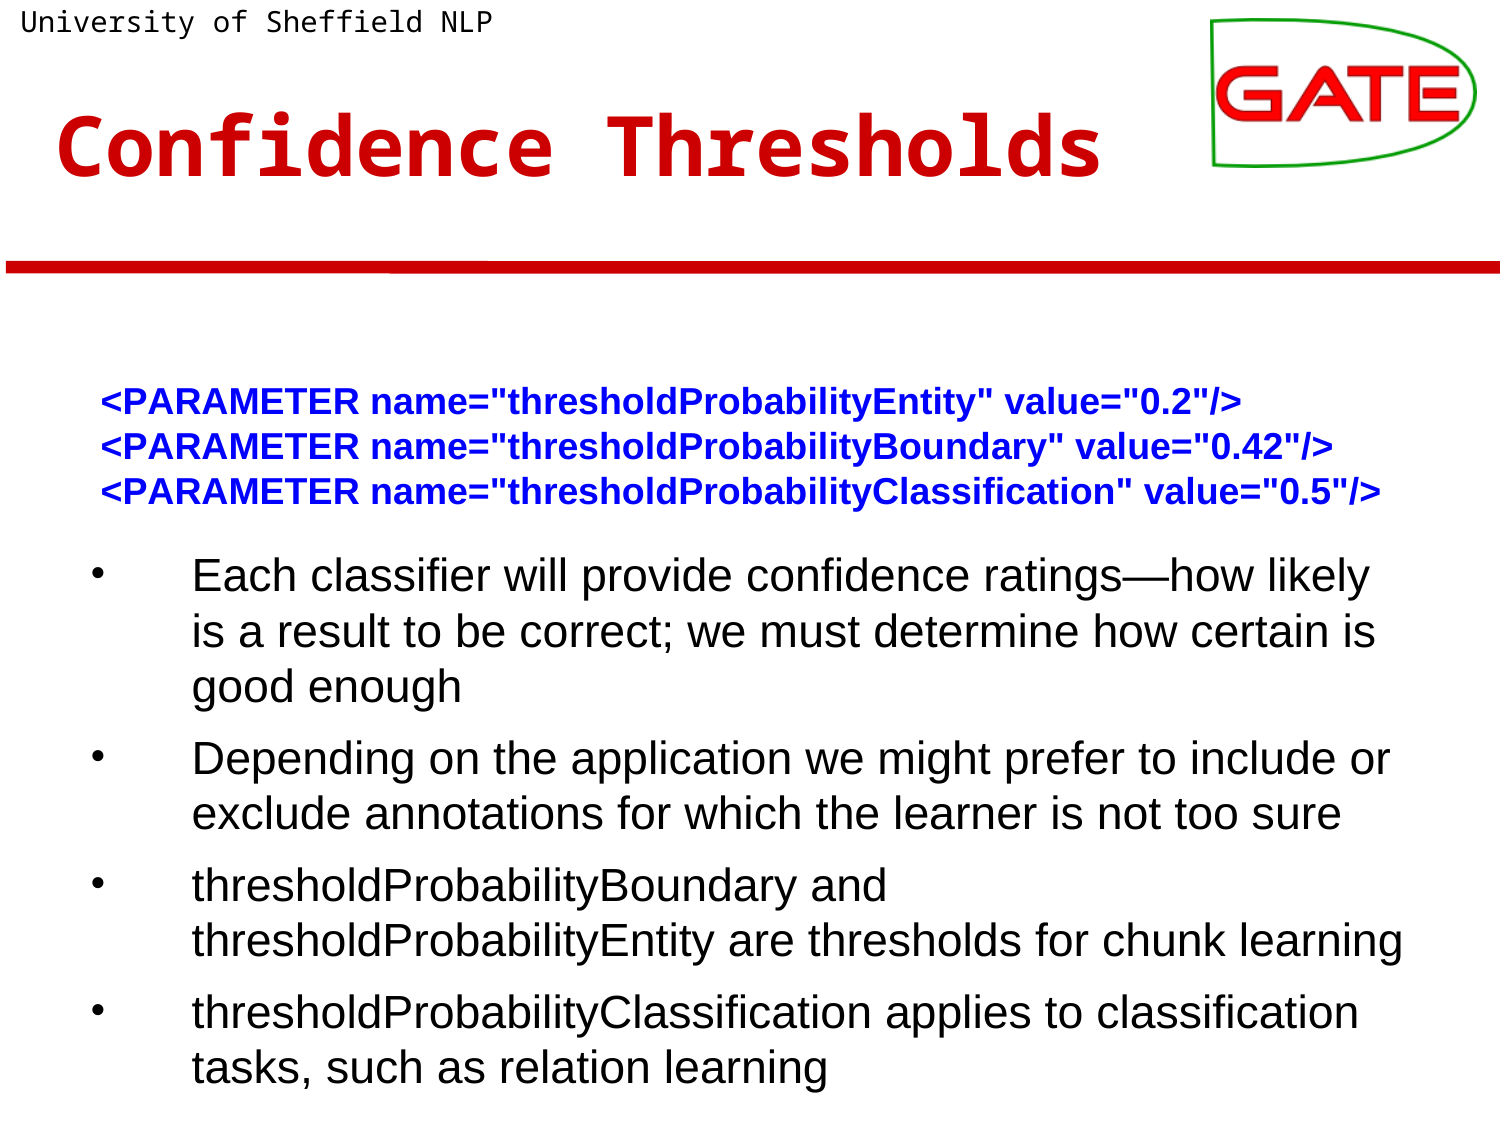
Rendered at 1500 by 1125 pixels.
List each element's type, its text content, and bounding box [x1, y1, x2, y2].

list Each classifier will provide confidence ratings—how likely is a result to be correct; we must determine how certain is good enough Depending on the application we might prefer to include or exclude annotations for which the learner is not too sure thresholdProbabilityBoundary and thresholdProbabilityEntity are thresholds for chunk learning thresholdProbabilityClassification applies to classification tasks, such as relation learning [75, 565, 1425, 1125]
text_box <PARAMETER name="thresholdProbabilityEntity" value="0.2"/> <PARAMETER name="thresholdProbabilityBoundary" value="0.42"/> <PARAMETER name="thresholdProbabilityClassification" value="0.5"/> [64, 324, 1500, 565]
picture [1210, 18, 1477, 168]
title Confidence Thresholds [41, 37, 1391, 254]
